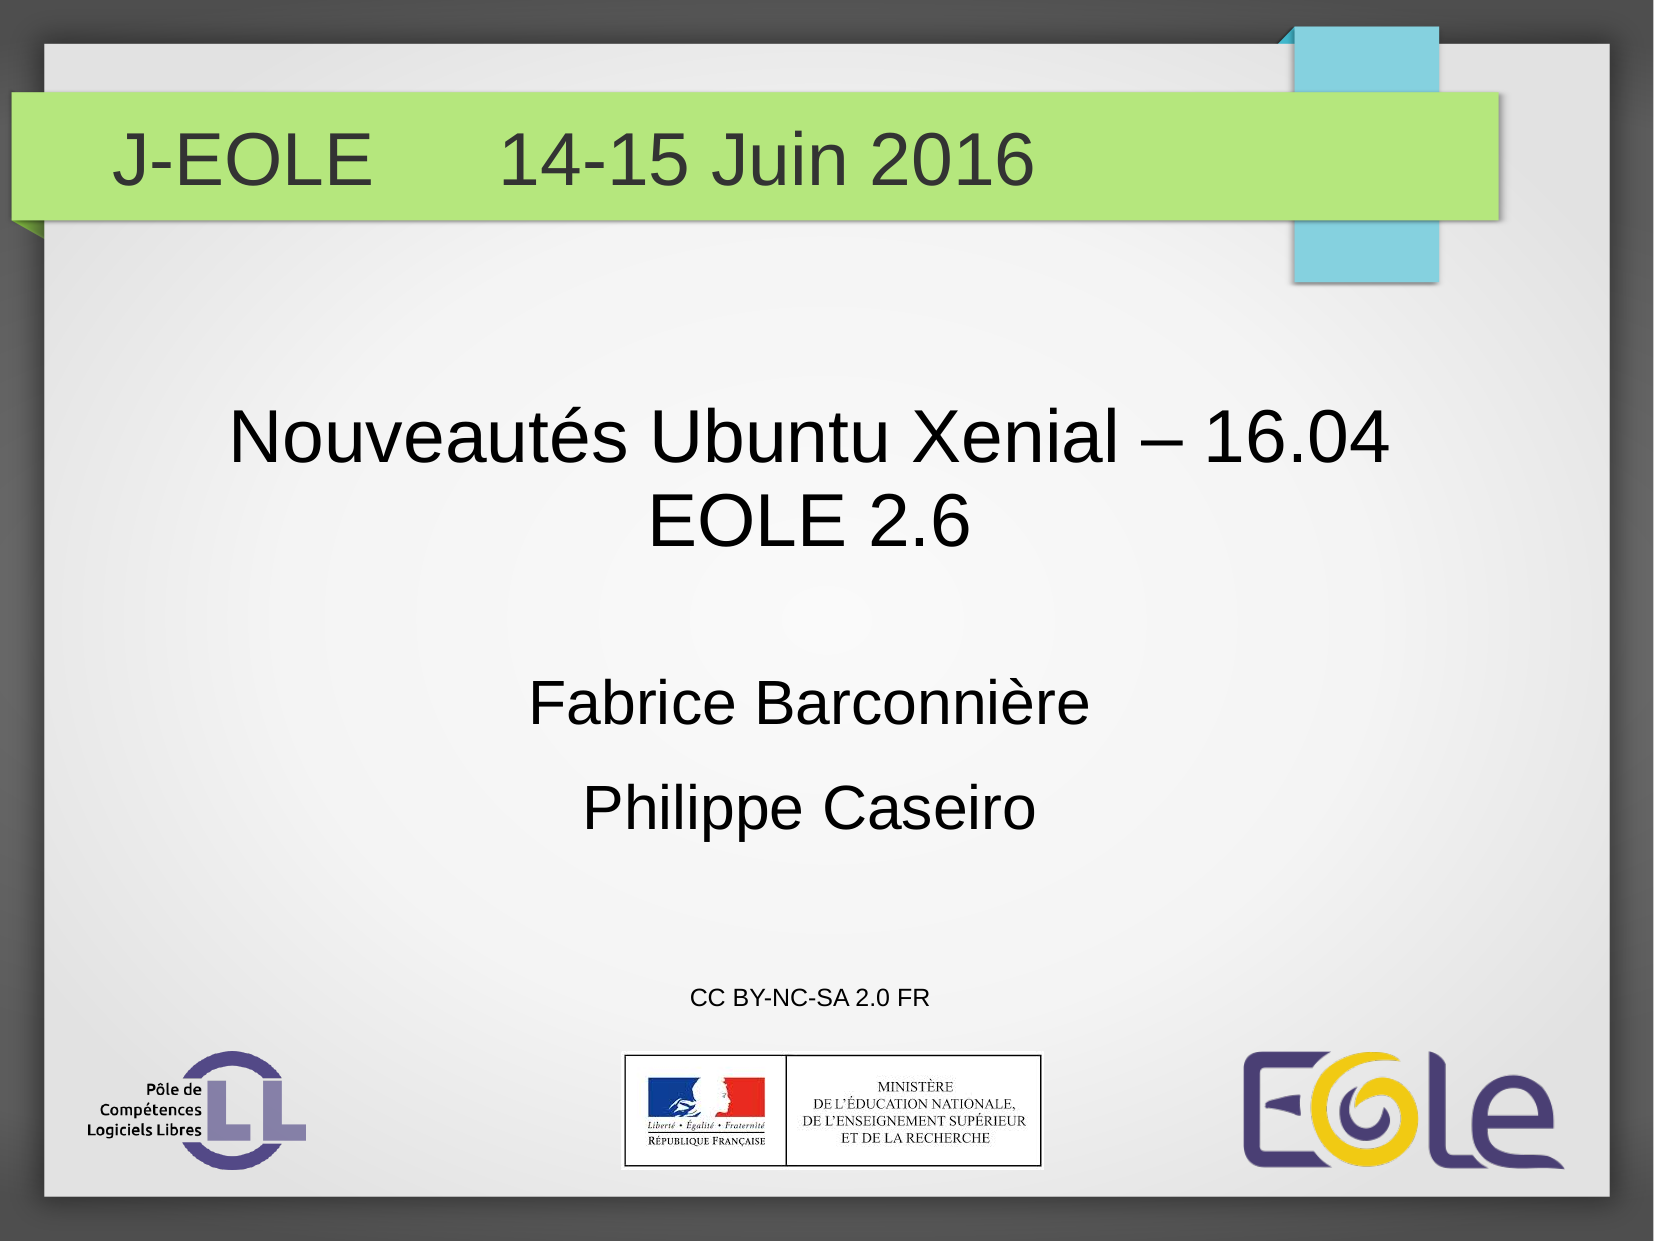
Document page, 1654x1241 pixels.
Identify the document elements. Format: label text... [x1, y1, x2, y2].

picture [0, 0, 1654, 1241]
title J-EOLE 14-15 Juin 2016 [70, 106, 1453, 213]
subtitle Nouveautés Ubuntu Xenial – 16.04 EOLE 2.6 Fabrice Barconnière Philippe Caseiro CC BY-NC-SA 2.0 FR [82, 343, 1538, 1063]
